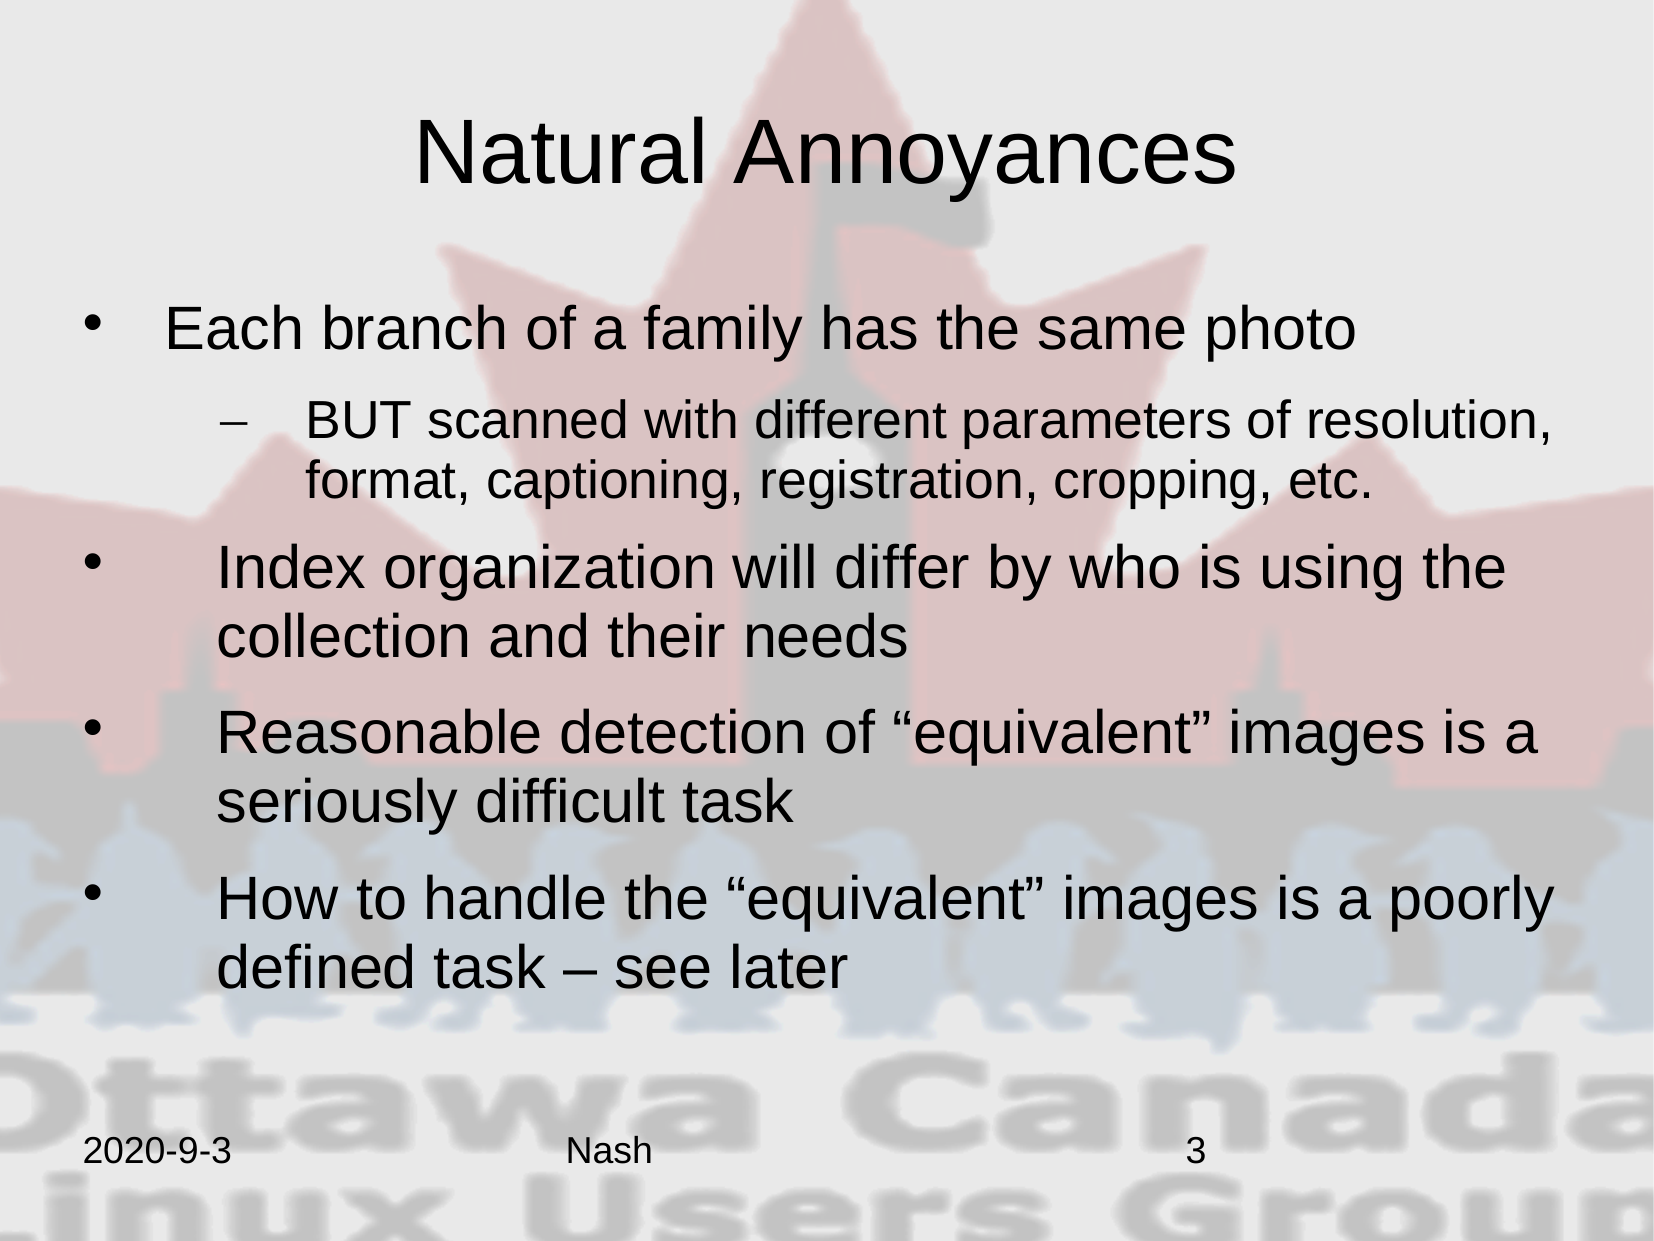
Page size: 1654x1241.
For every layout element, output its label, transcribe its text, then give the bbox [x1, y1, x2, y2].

picture [0, 0, 1654, 1241]
list Each branch of a family has the same photo BUT scanned with different parameters of resolution, format, captioning, registration, cropping, etc. Index organization will differ by who is using the collection and their needs Reasonable detection of “equivalent” images is a seriously difficult task How to handle the “equivalent” images is a poorly defined task – see later [82, 290, 1571, 1010]
title Natural Annoyances [82, 49, 1571, 257]
